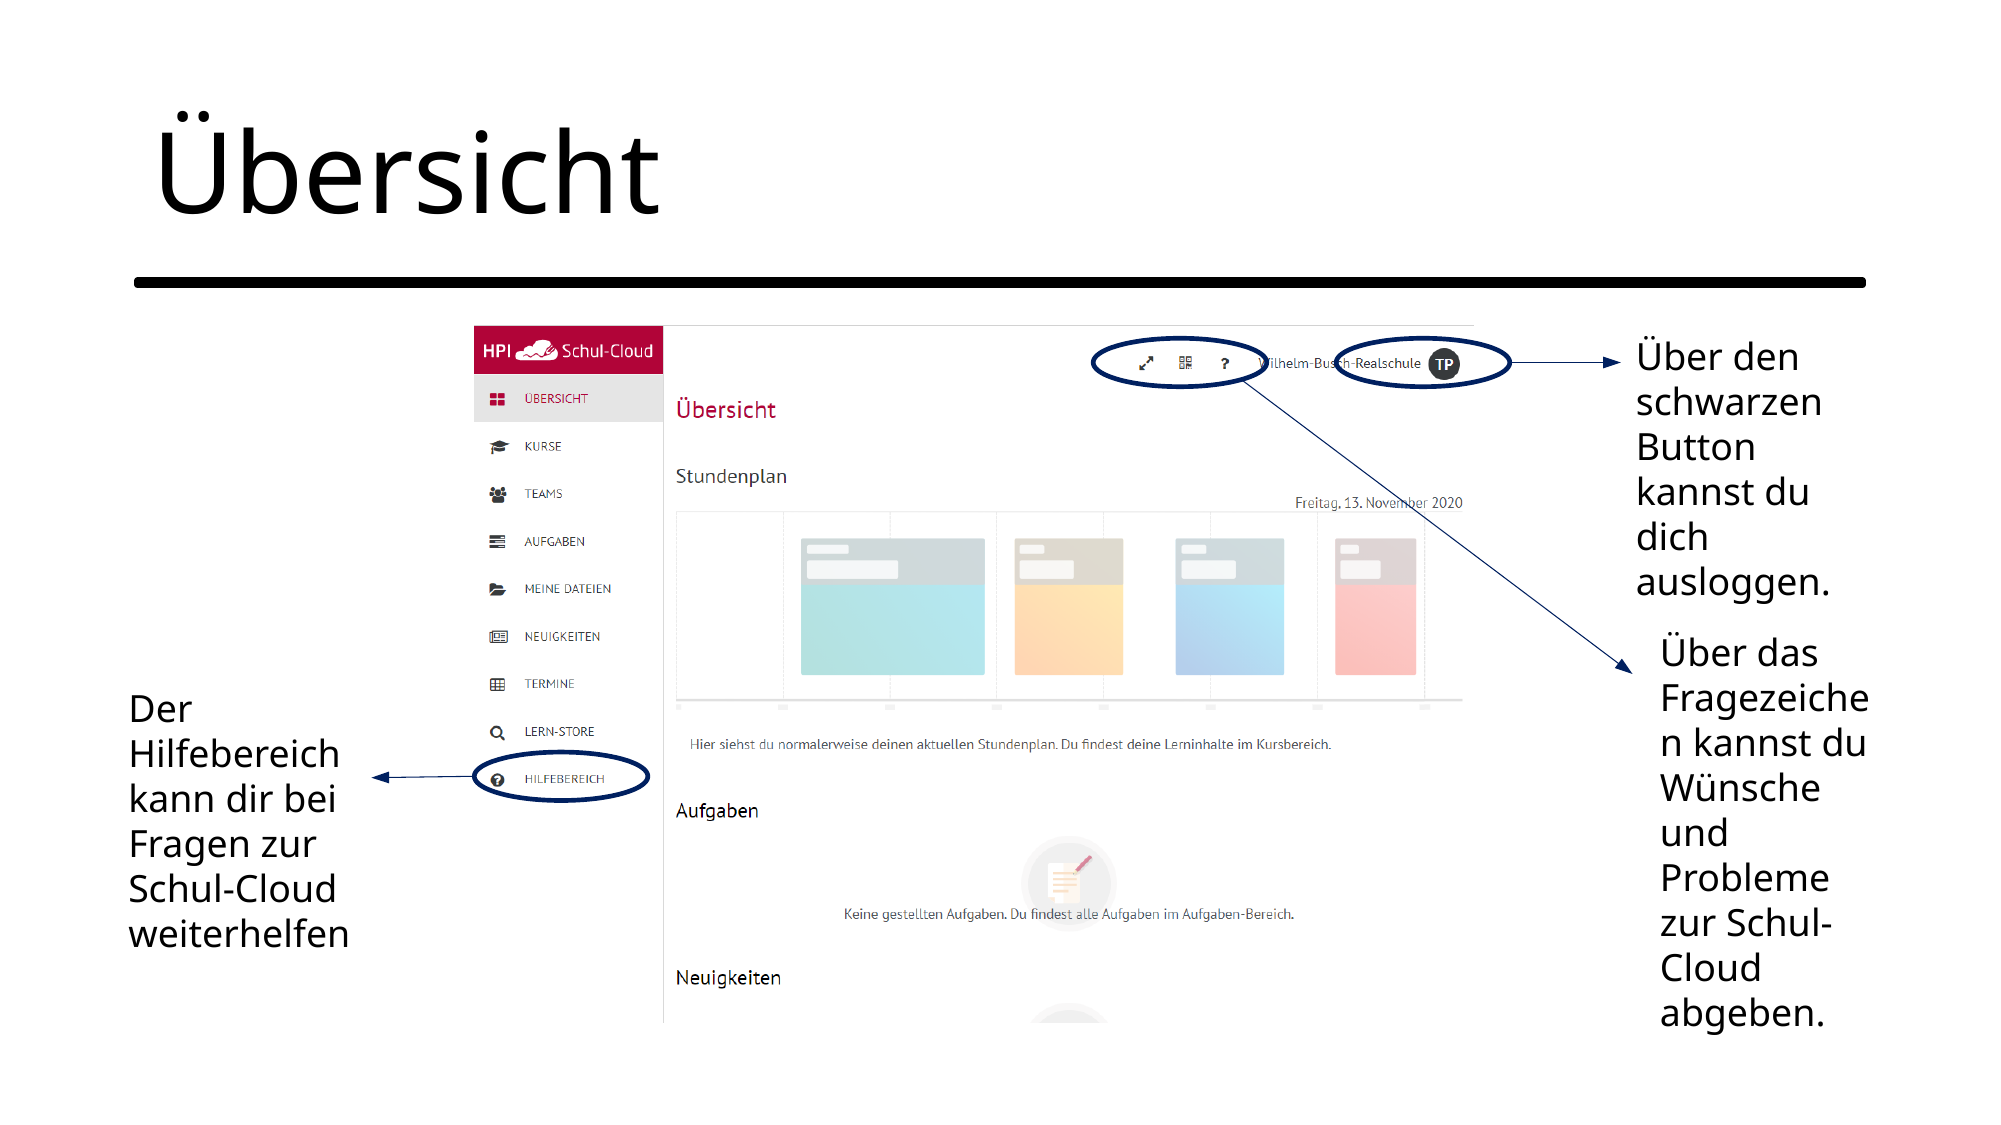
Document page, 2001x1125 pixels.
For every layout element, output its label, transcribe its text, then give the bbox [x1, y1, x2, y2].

picture [477, 755, 645, 798]
text_box Über den schwarzen Button kannst du dich ausloggen. [1620, 325, 1863, 477]
text_box Über das Fragezeichen kannst du Wünsche und Probleme zur Schul-Cloud abgeben. [1645, 621, 1887, 819]
title Übersicht [137, 59, 1863, 278]
picture [1339, 341, 1474, 384]
picture [1096, 341, 1264, 384]
picture [474, 325, 1474, 1023]
text_box Der Hilfebereich kann dir bei Fragen zur Schul-Cloud weiterhelfen [113, 677, 372, 830]
